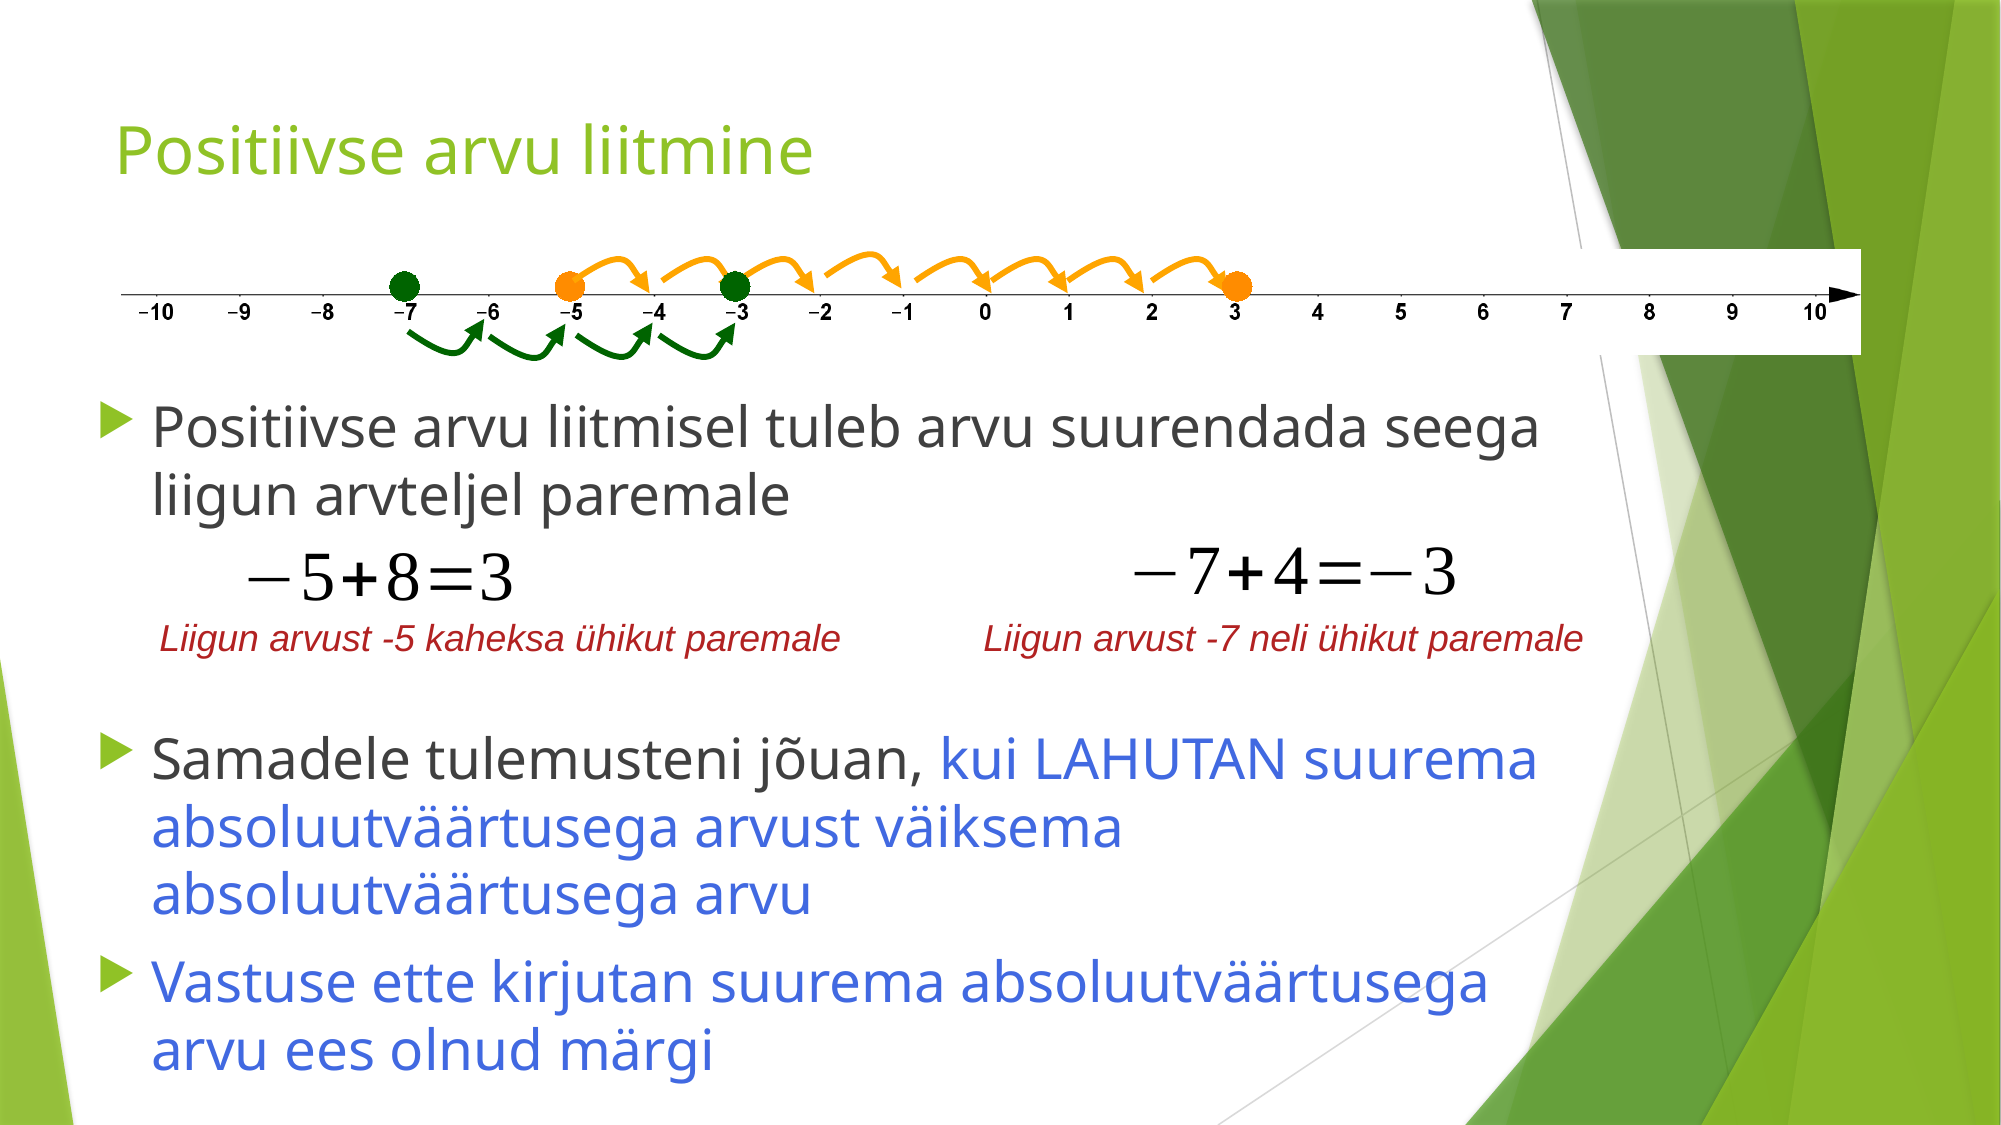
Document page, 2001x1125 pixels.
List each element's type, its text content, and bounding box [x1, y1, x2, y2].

text_box [720, 271, 751, 302]
picture [121, 249, 1861, 355]
title Positiivse arvu liitmine [99, 99, 1613, 237]
list Positiivse arvu liitmisel tuleb arvu suurendada seega liigun arvteljel paremale Samadele tulemusteni jõuan, kui LAHUTAN suurema absoluutväärtusega arvust väiksema absoluutväärtusega arvu Vastuse ette kirjutan suurema absoluutväärtusega arvu ees olnud märgi [81, 383, 1595, 1093]
chart [1122, 531, 1464, 610]
text_box Liigun arvust -7 neli ühikut paremale [968, 610, 1599, 668]
chart [236, 537, 521, 610]
text_box [389, 271, 420, 302]
text_box [555, 271, 585, 302]
text_box Liigun arvust -5 kaheksa ühikut paremale [144, 610, 857, 668]
text_box [1222, 271, 1253, 302]
